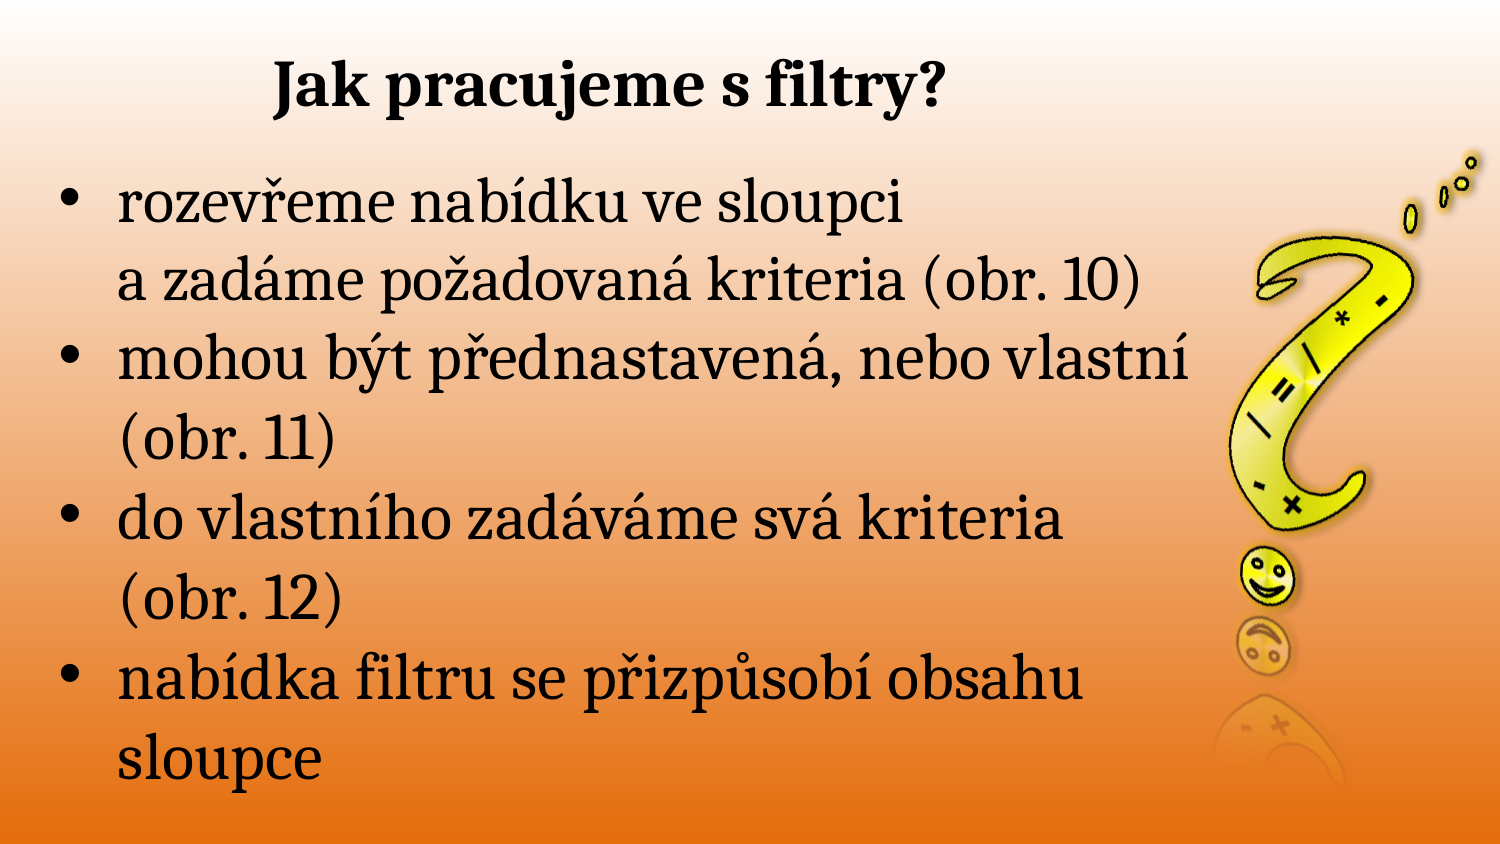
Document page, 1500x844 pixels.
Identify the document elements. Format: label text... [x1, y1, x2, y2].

text_box Jak pracujeme s filtry? [0, 31, 1223, 128]
text_box rozevřeme nabídku ve sloupci a zadáme požadovaná kriteria (obr. 10) mohou být přednastavená, nebo vlastní (obr. 11) do vlastního zadáváme svá kriteria (obr. 12) nabídka filtru se přizpůsobí obsahu sloupce [0, 150, 1223, 801]
picture [1184, 121, 1500, 844]
